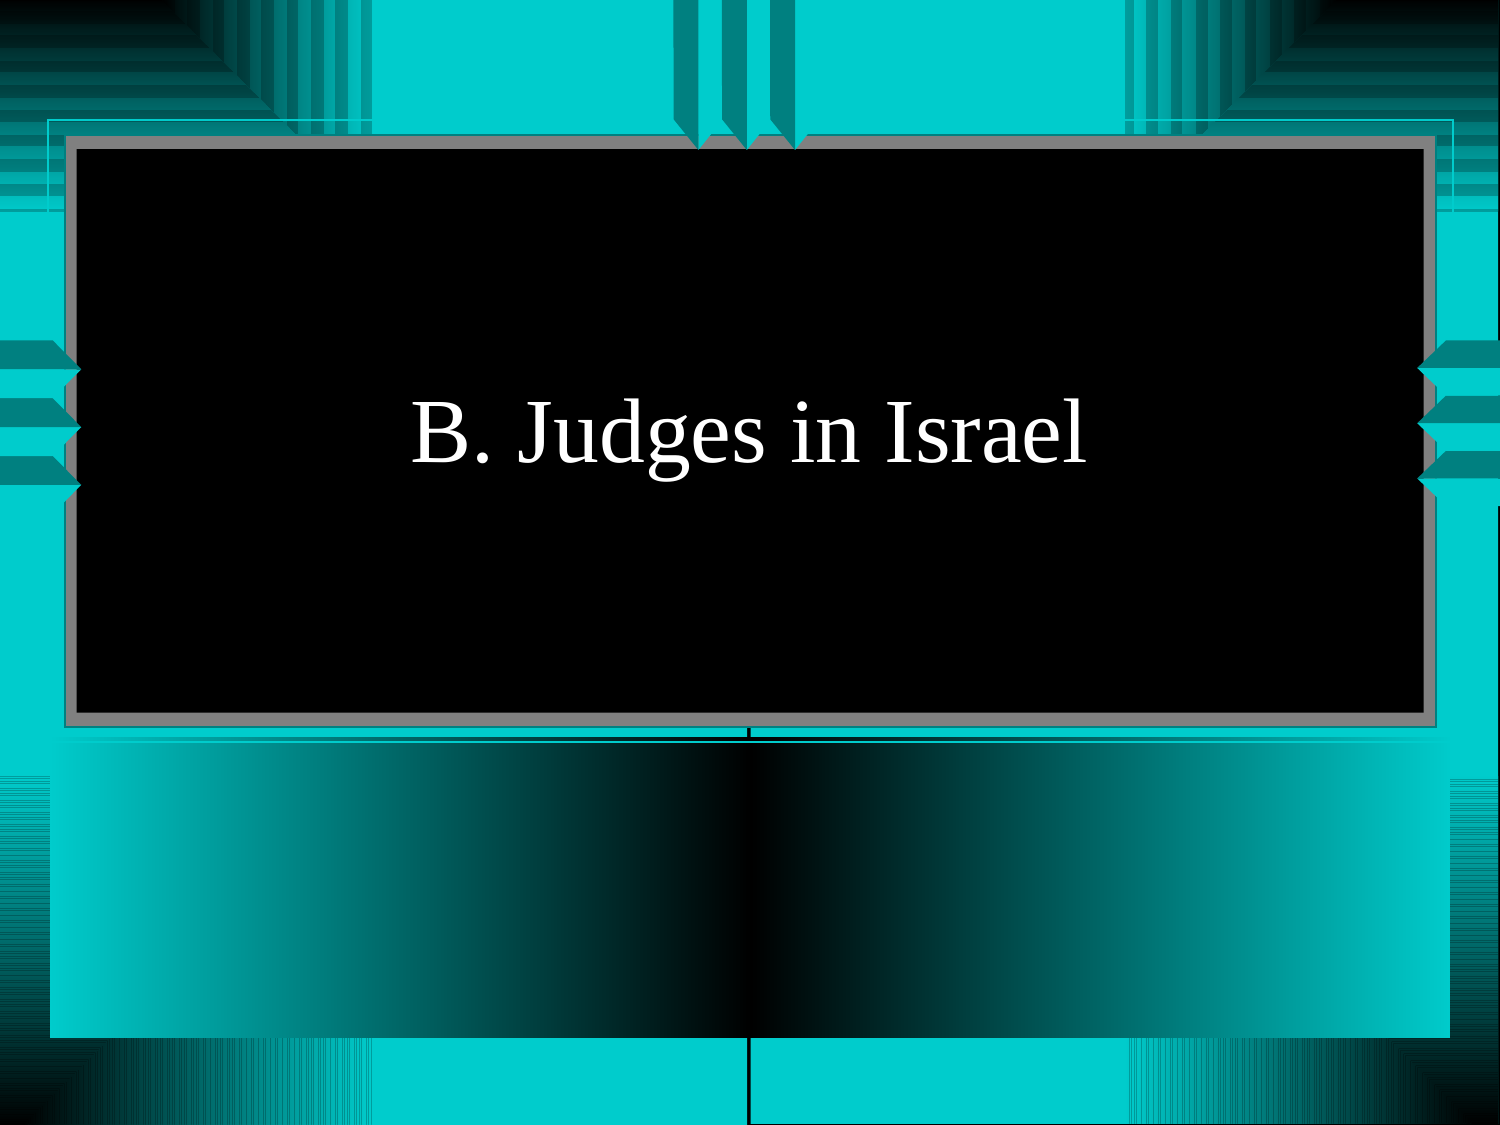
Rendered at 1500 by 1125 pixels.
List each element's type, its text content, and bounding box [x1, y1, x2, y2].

title B. Judges in Israel [112, 337, 1388, 526]
